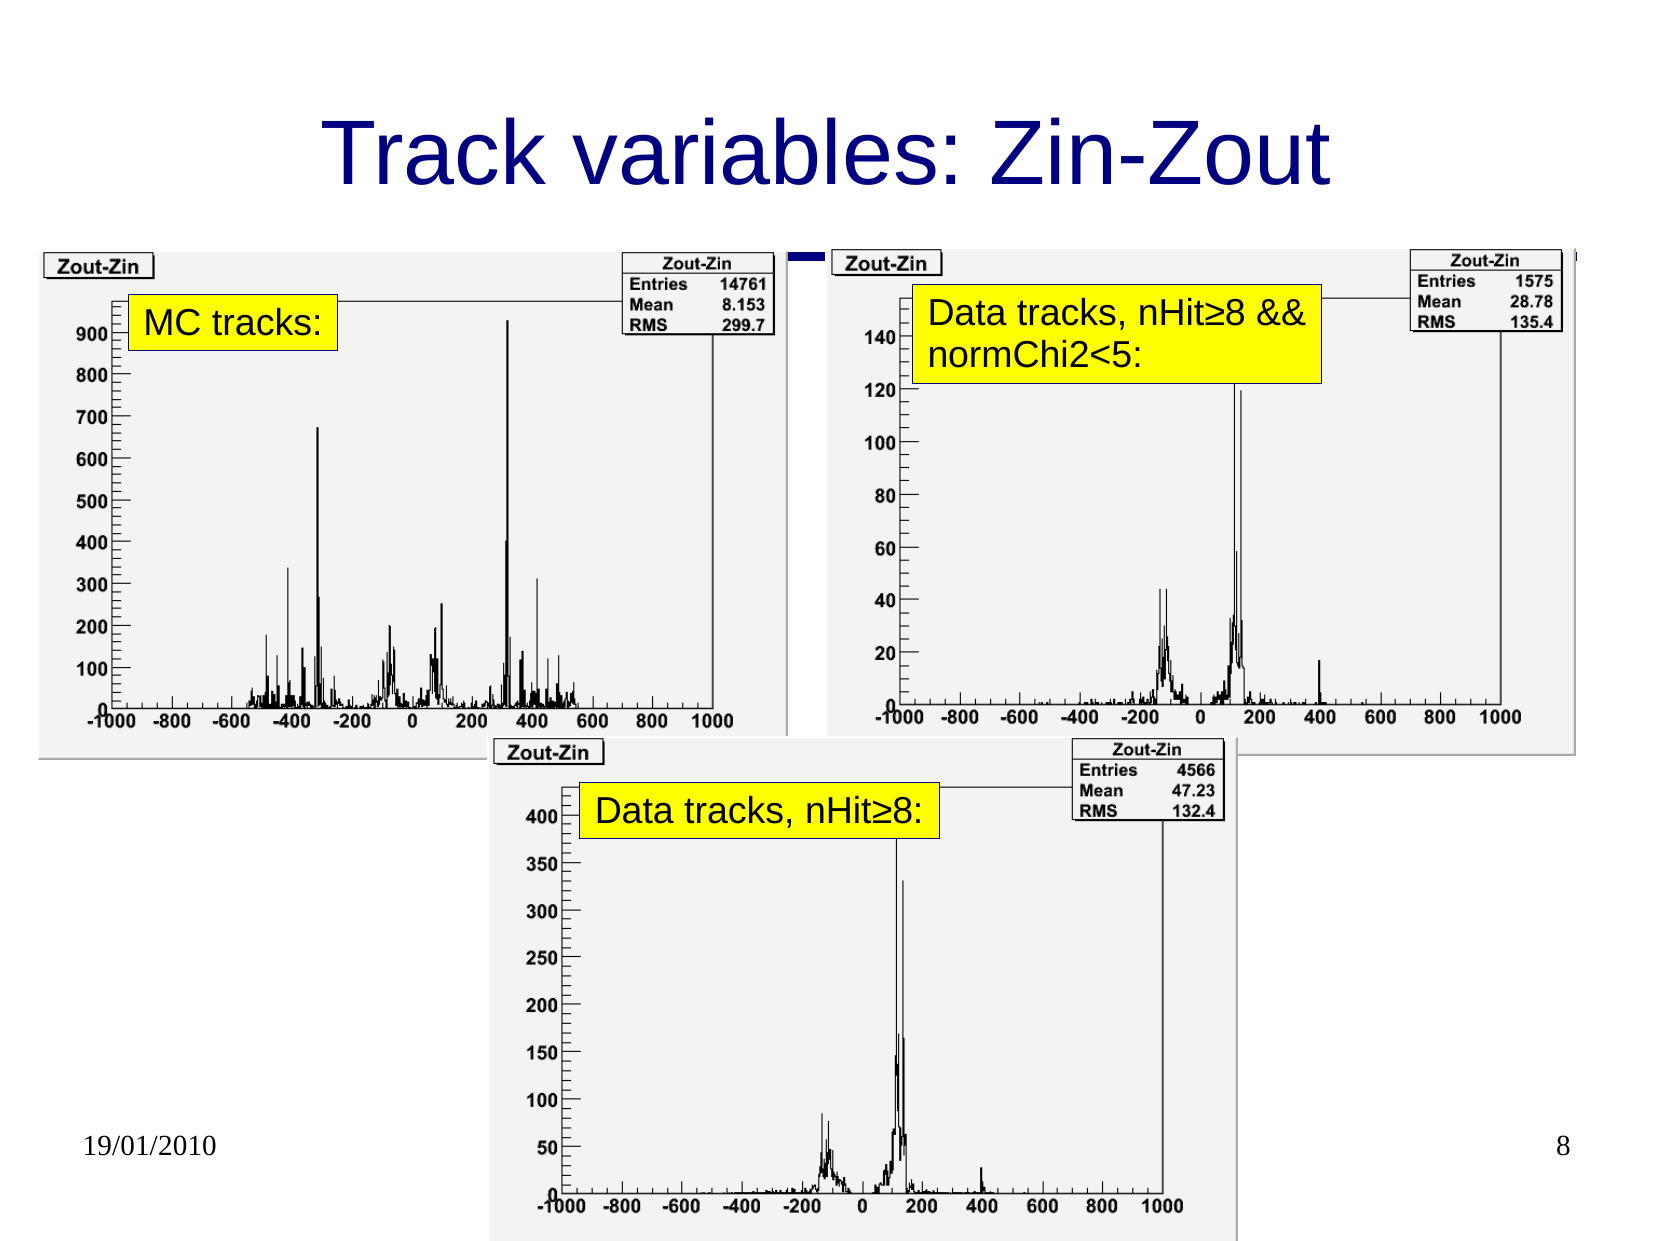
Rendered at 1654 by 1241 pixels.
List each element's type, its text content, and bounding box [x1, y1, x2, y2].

text_box Data tracks, nHit≥8: [579, 782, 940, 839]
picture [37, 247, 1576, 1241]
text_box MC tracks: [128, 294, 338, 351]
title Track variables: Zin-Zout [82, 56, 1571, 250]
text_box Data tracks, nHit≥8 && normChi2<5: [912, 284, 1322, 384]
